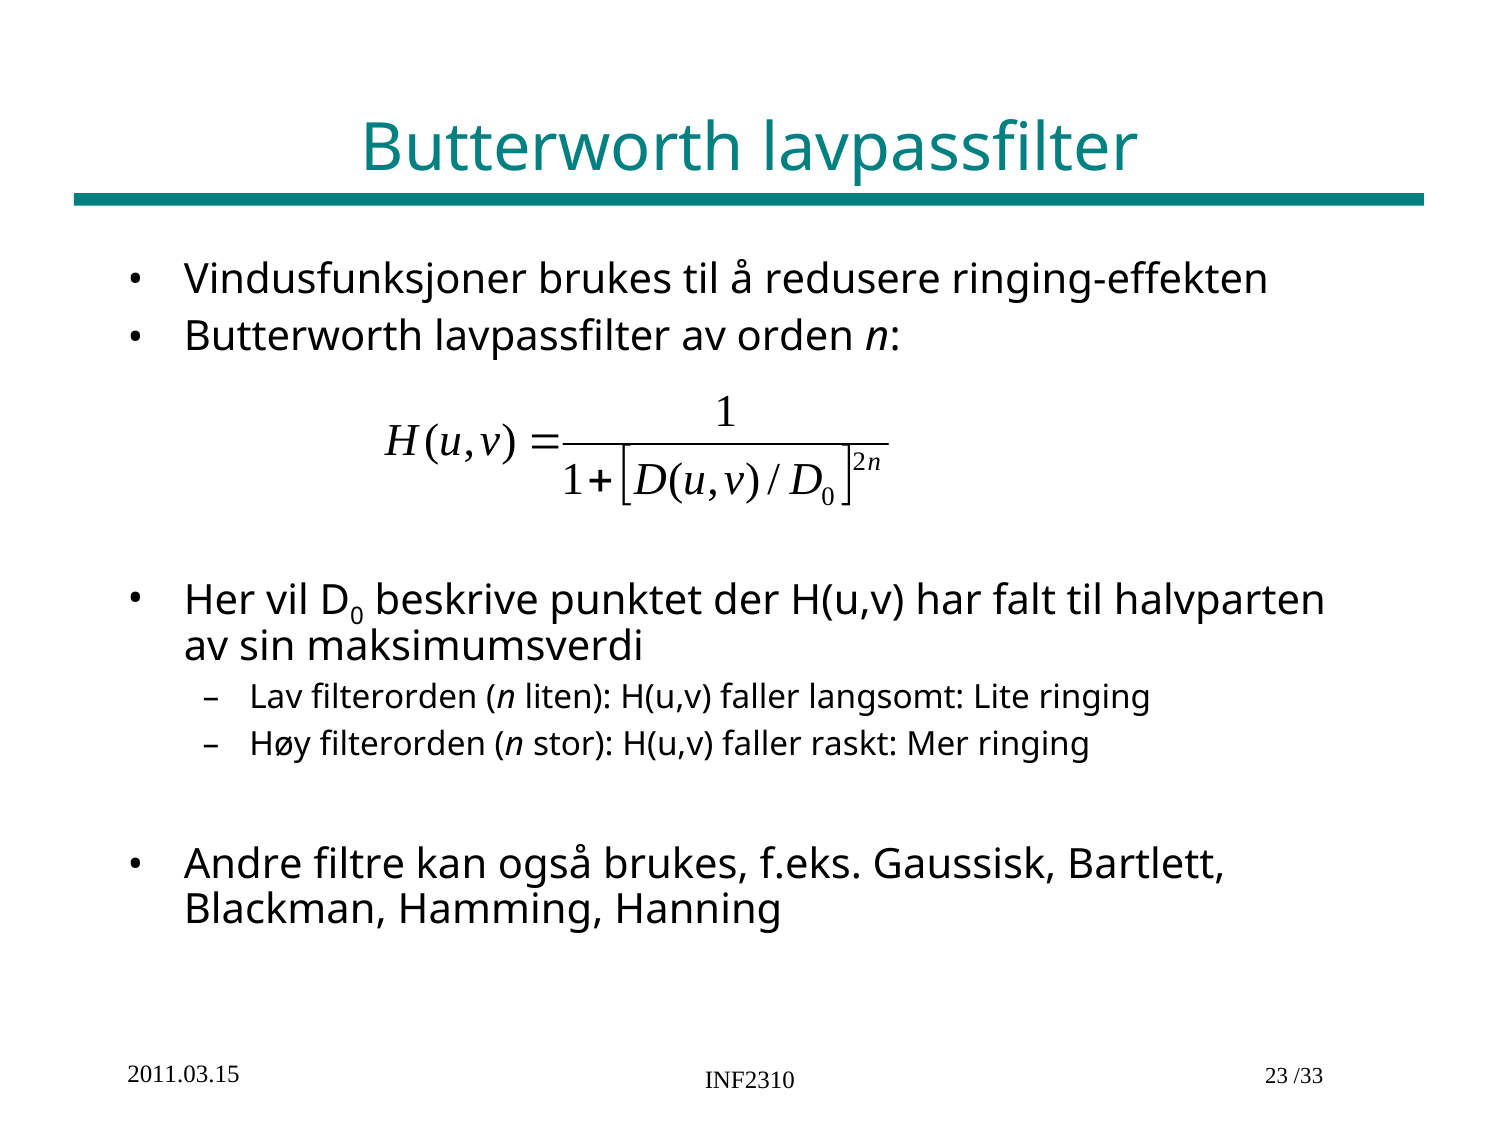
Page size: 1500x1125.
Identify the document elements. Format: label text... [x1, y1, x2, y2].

chart [376, 383, 899, 517]
title Butterworth lavpassfilter [112, 62, 1388, 226]
list Vindusfunksjoner brukes til å redusere ringing-effekten Butterworth lavpassfilter av orden n: Her vil D0 beskrive punktet der H(u,v) har falt til halvparten av sin maksimumsverdi Lav filterorden (n liten): H(u,v) faller langsomt: Lite ringing Høy filterorden (n stor): H(u,v) faller raskt: Mer ringing Andre filtre kan også brukes, f.eks. Gaussisk, Bartlett, Blackman, Hamming, Hanning [112, 249, 1388, 1038]
